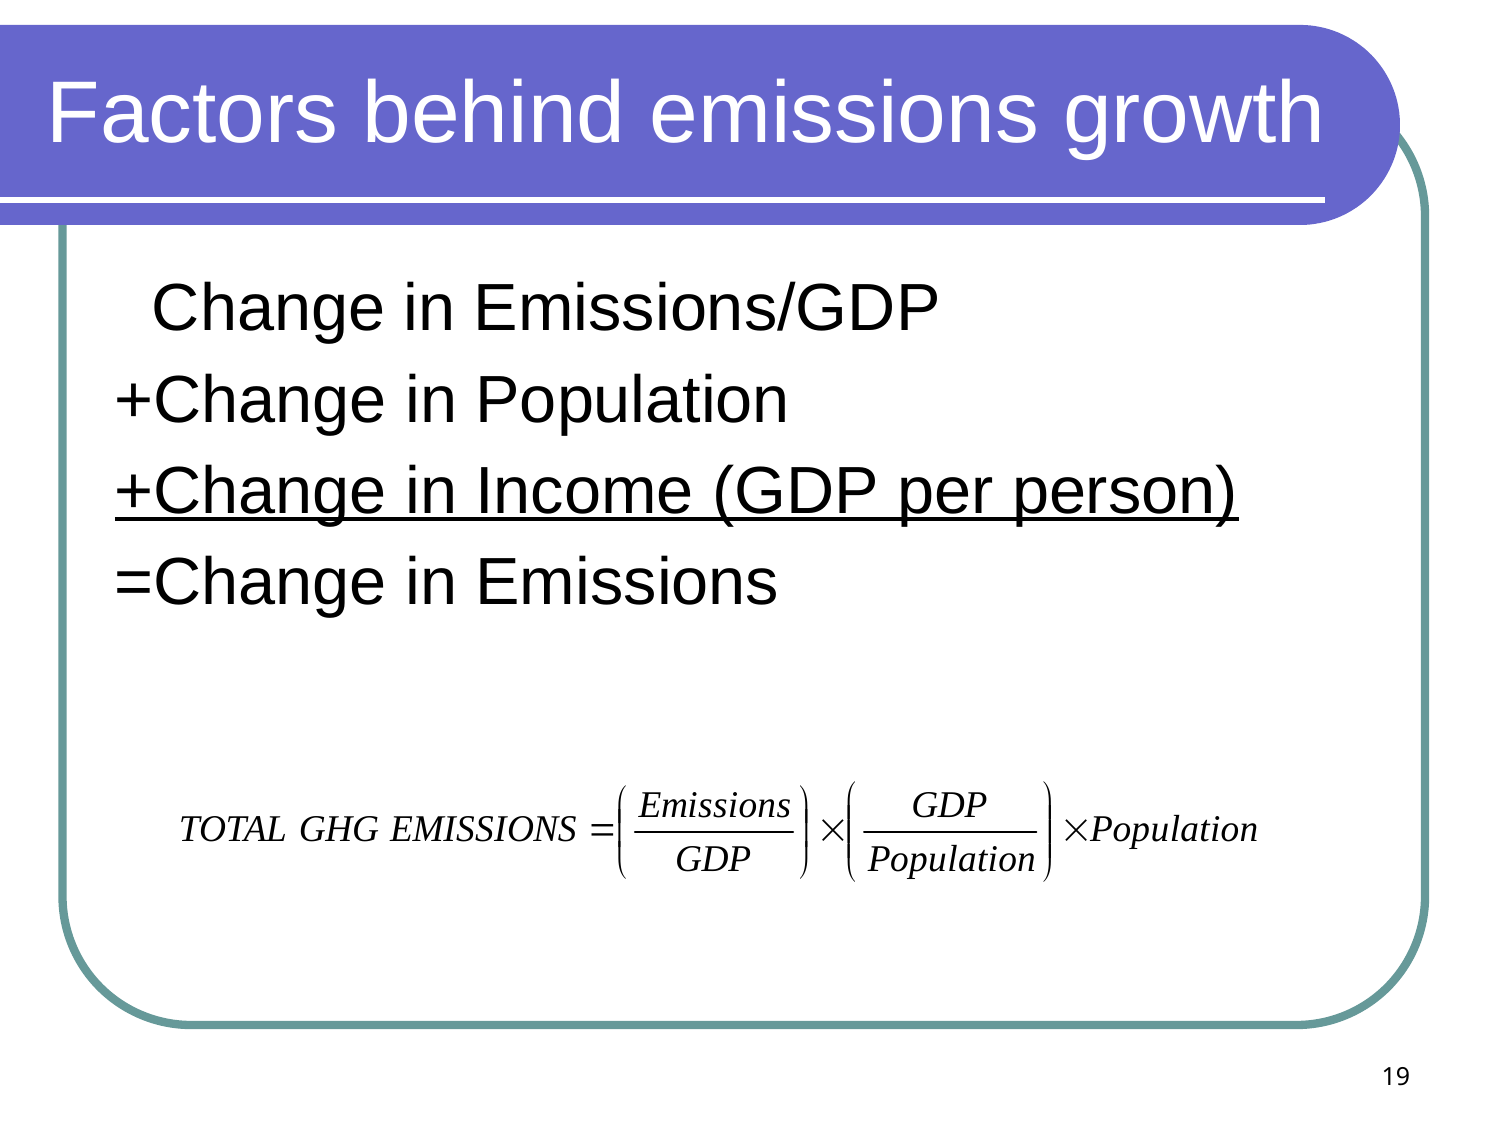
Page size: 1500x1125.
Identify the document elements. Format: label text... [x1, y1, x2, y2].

list Change in Emissions/GDP +Change in Population +Change in Income (GDP per person) =Change in Emissions [99, 262, 1401, 988]
title Factors behind emissions growth [31, 37, 1347, 188]
chart [174, 773, 1263, 893]
